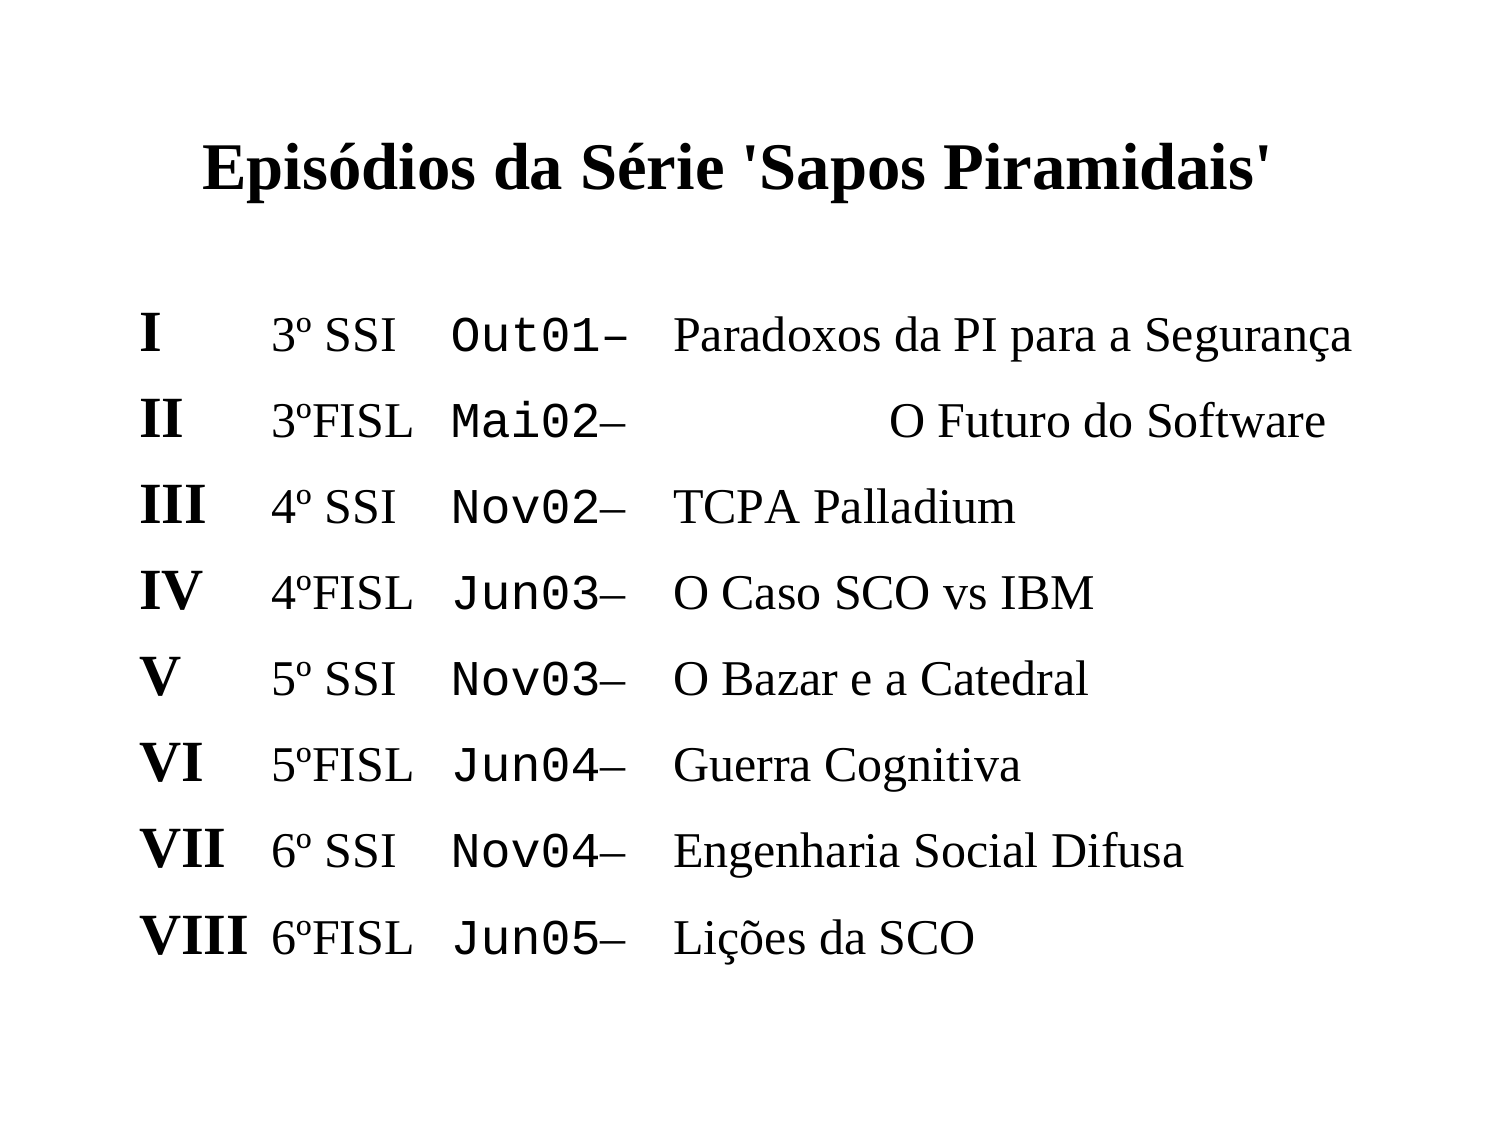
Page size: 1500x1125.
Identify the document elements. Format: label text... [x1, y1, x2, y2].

text_box I 3º SSI Out01– Paradoxos da PI para a Segurança II 3ºFISL Mai02– O Futuro do Software III 4º SSI Nov02– TCPA Palladium IV 4ºFISL Jun03– O Caso SCO vs IBM V 5º SSI Nov03– O Bazar e a Catedral VI 5ºFISL Jun04– Guerra Cognitiva VII 6º SSI Nov04– Engenharia Social Difusa VIII 6ºFISL Jun05– Lições da SCO [124, 268, 1431, 984]
text_box Episódios da Série 'Sapos Piramidais' [198, 125, 1278, 203]
